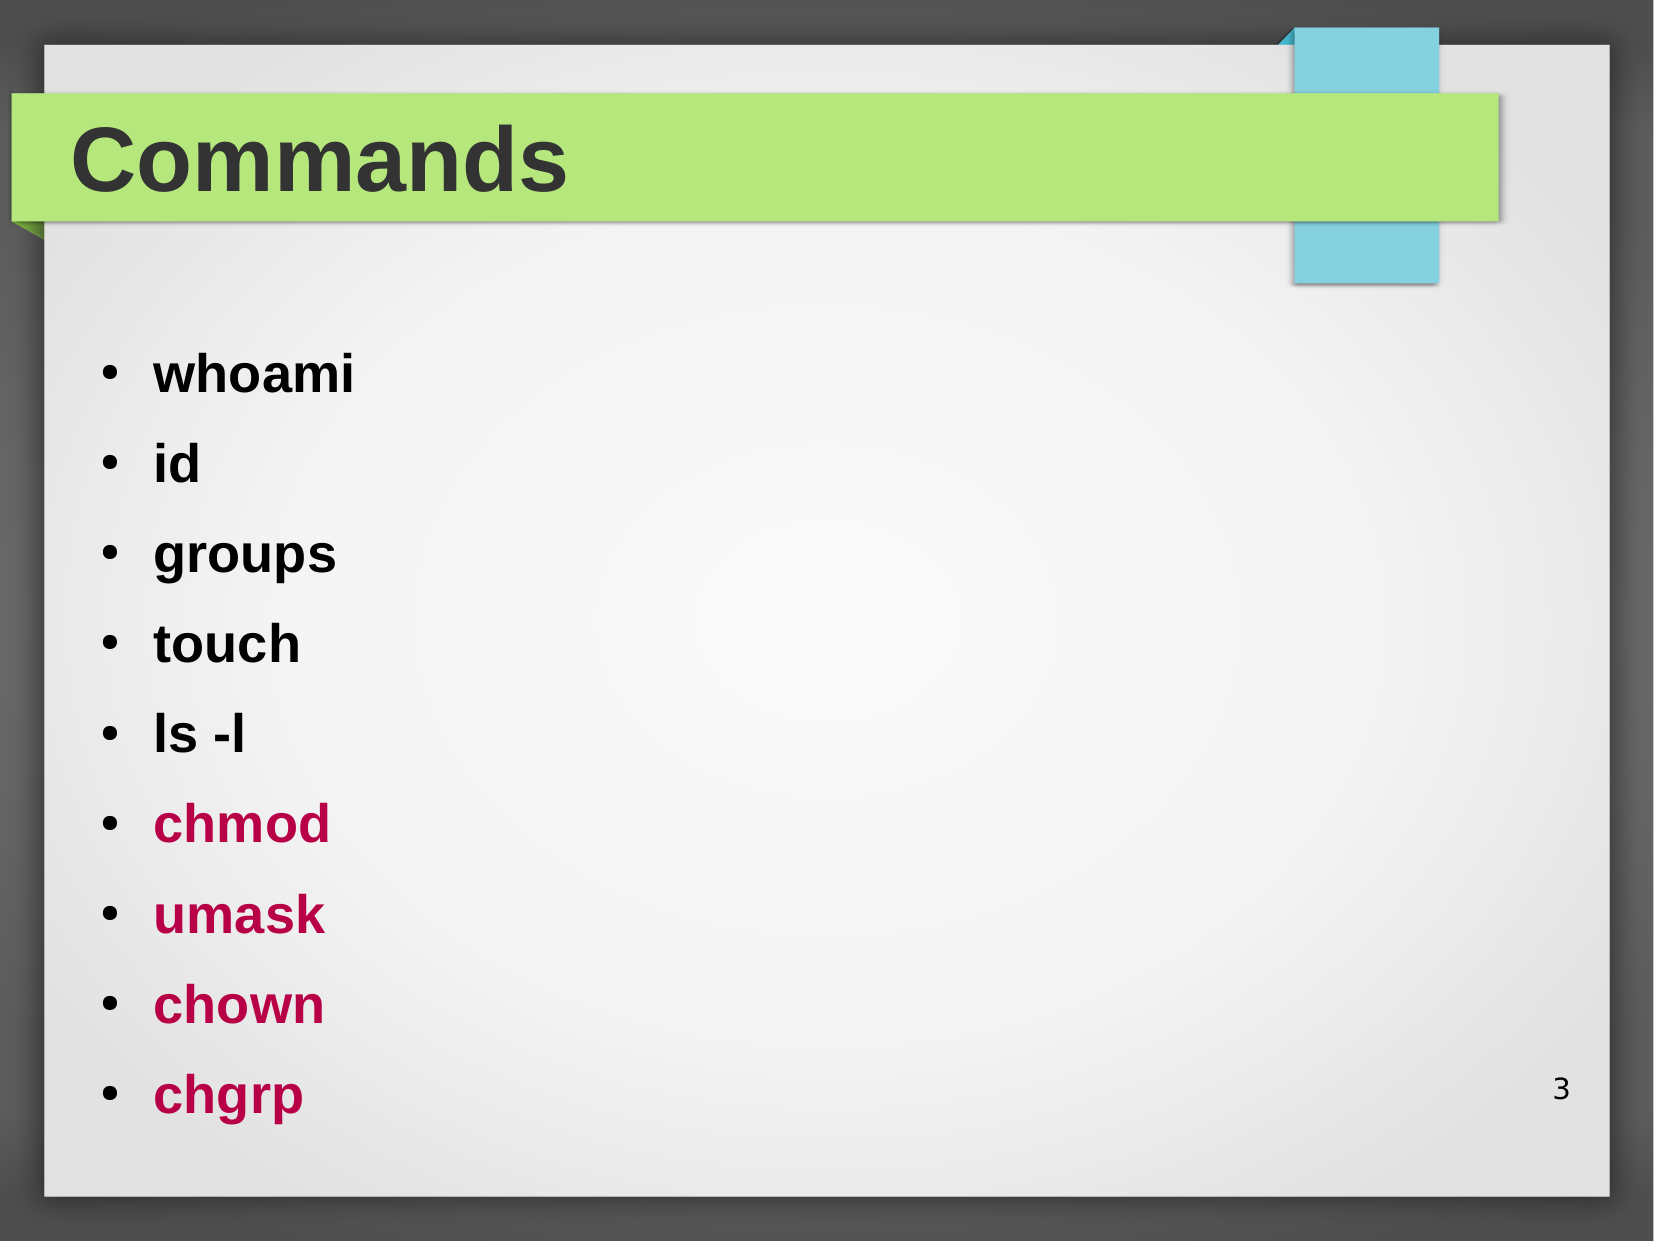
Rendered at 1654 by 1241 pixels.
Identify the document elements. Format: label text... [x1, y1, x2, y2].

list whoami id groups touch ls -l chmod umask chown chgrp [82, 343, 1538, 1204]
title Commands [70, 106, 1499, 213]
picture [0, 0, 1654, 1241]
